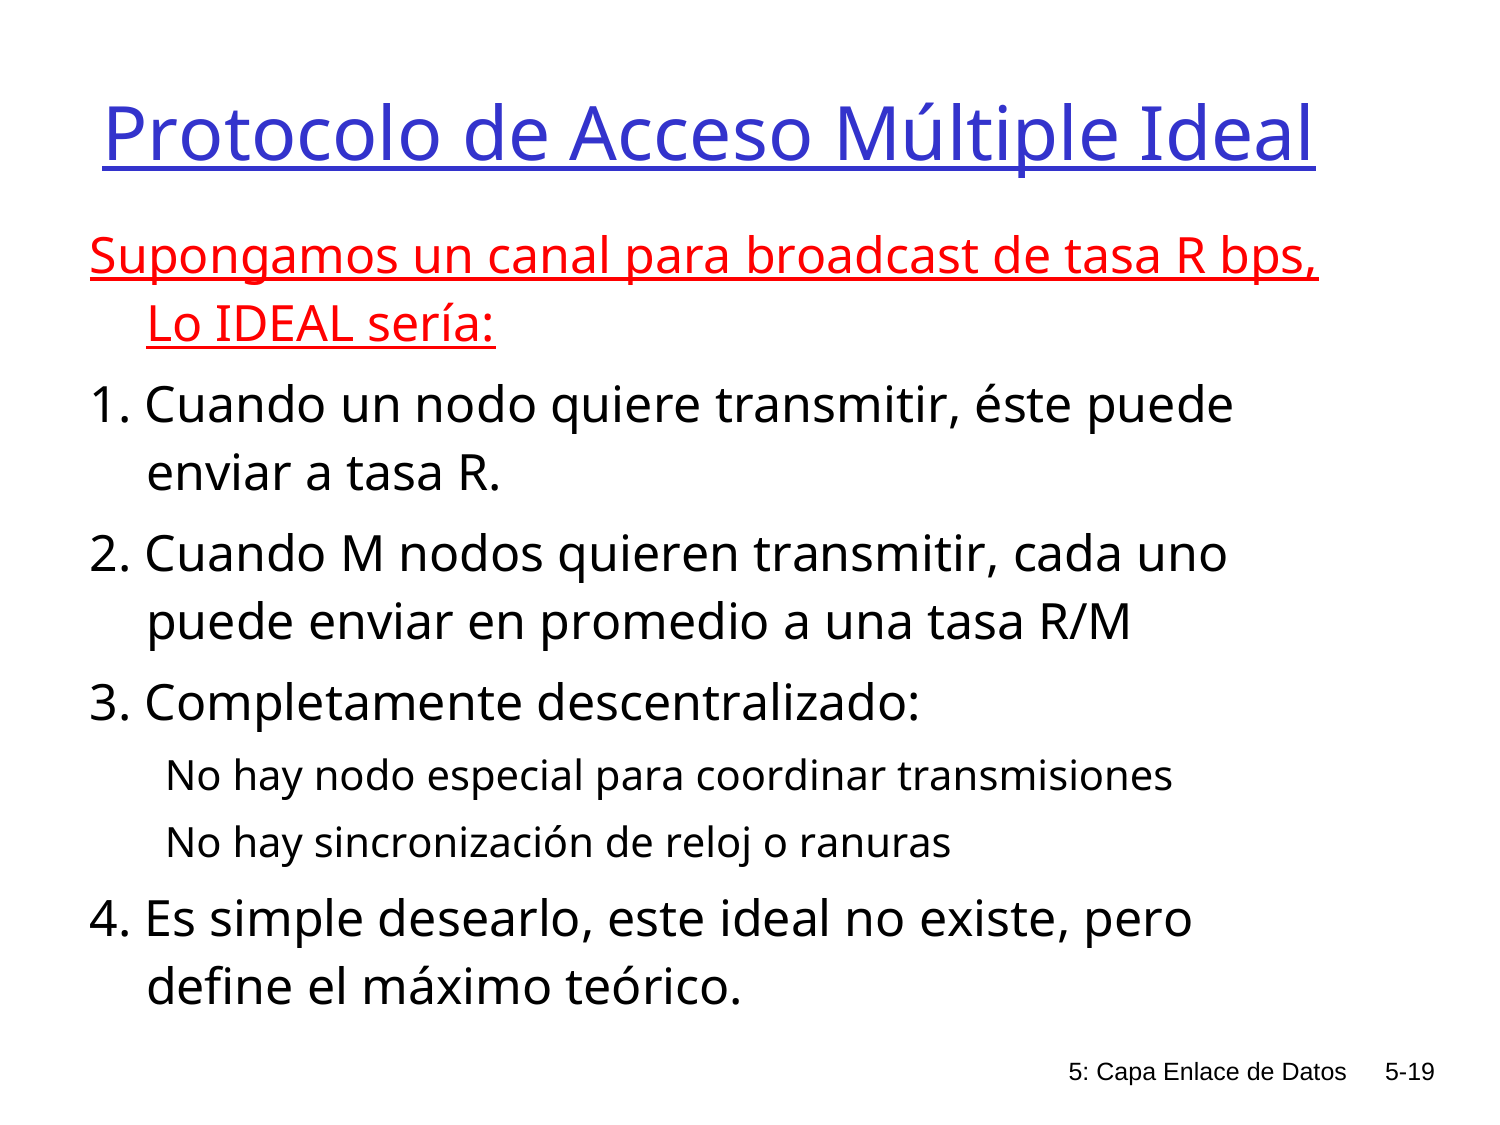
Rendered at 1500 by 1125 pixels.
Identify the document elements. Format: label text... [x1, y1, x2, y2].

list Supongamos un canal para broadcast de tasa R bps, Lo IDEAL sería: 1. Cuando un nodo quiere transmitir, éste puede enviar a tasa R. 2. Cuando M nodos quieren transmitir, cada uno puede enviar en promedio a una tasa R/M 3. Completamente descentralizado: No hay nodo especial para coordinar transmisiones No hay sincronización de reloj o ranuras 4. Es simple desearlo, este ideal no existe, pero define el máximo teórico. [75, 212, 1351, 1041]
title Protocolo de Acceso Múltiple Ideal [87, 37, 1363, 225]
